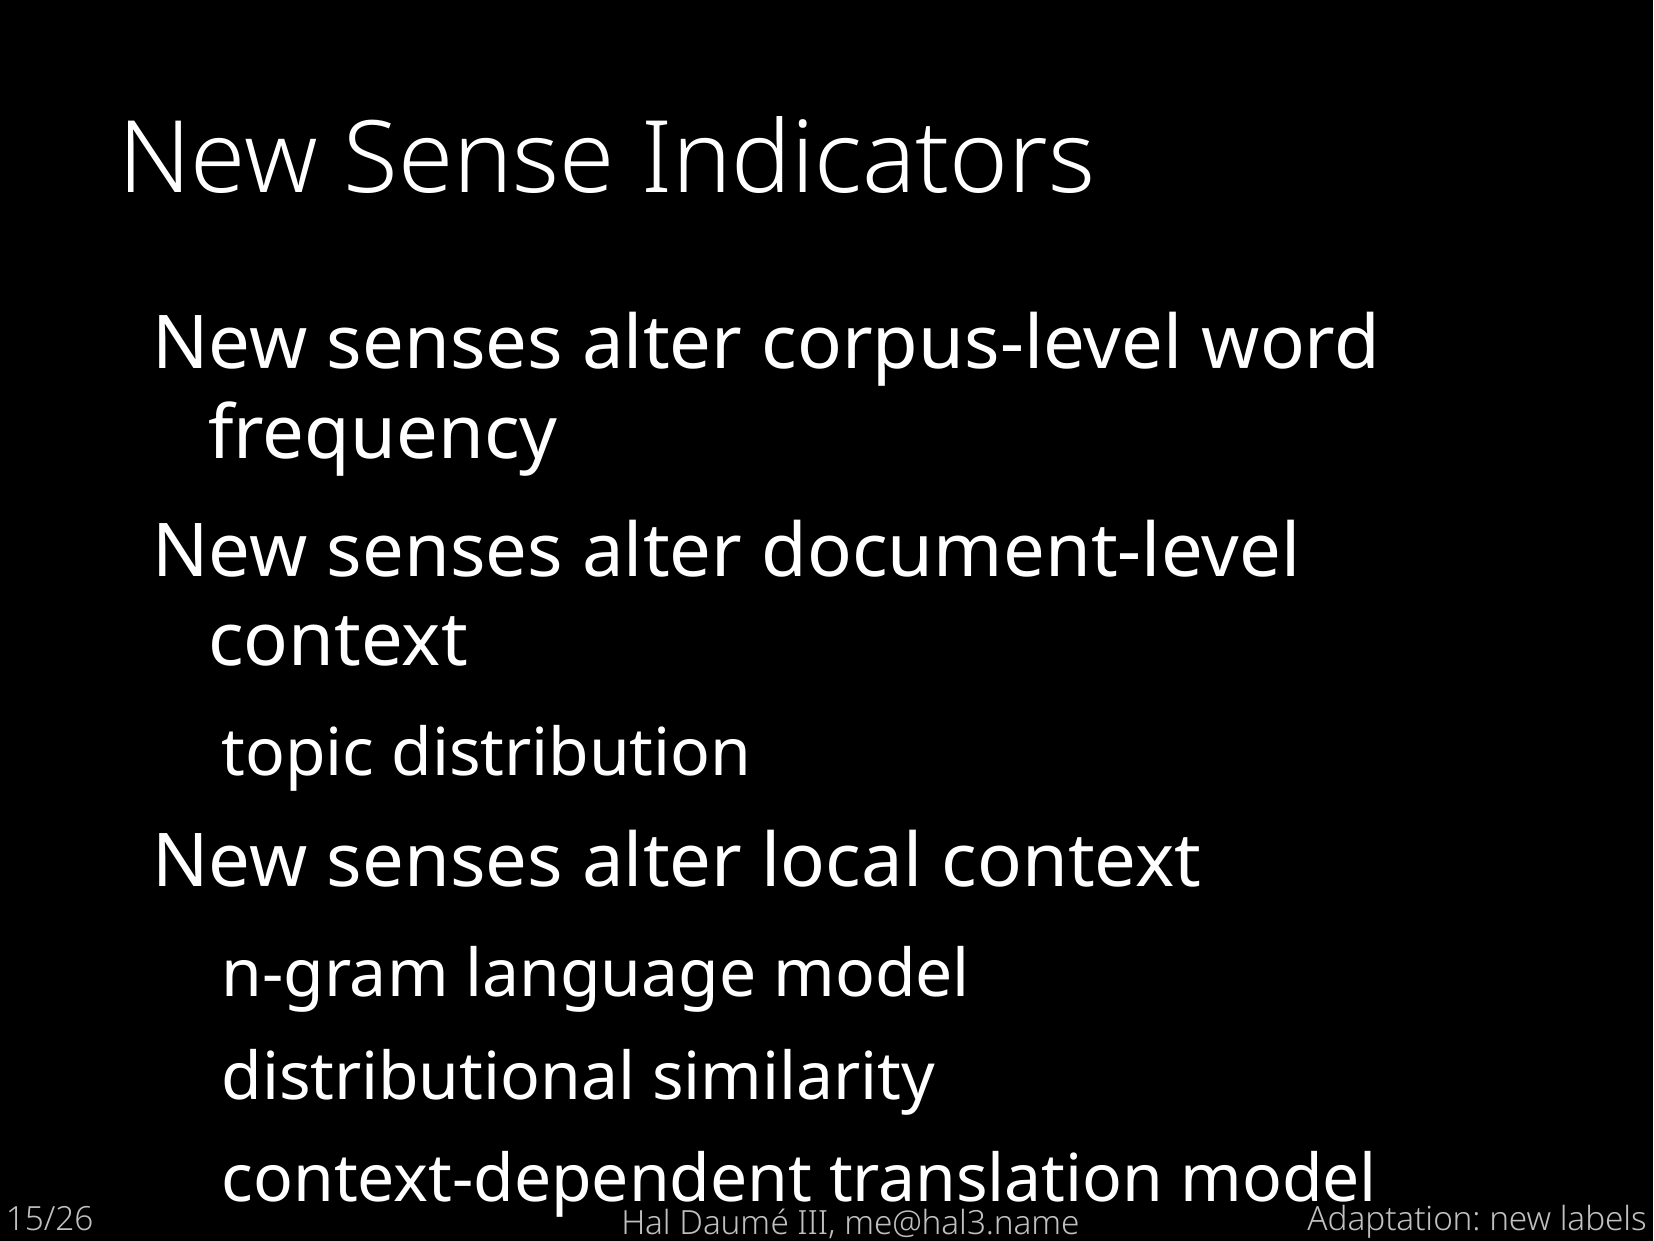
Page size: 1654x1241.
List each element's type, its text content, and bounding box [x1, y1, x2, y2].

title New Sense Indicators [82, 49, 1570, 257]
list New senses alter corpus-level word frequency New senses alter document-level context topic distribution New senses alter local context n-gram language model distributional similarity context-dependent translation model Computed at both type and token levels [82, 290, 1537, 1241]
